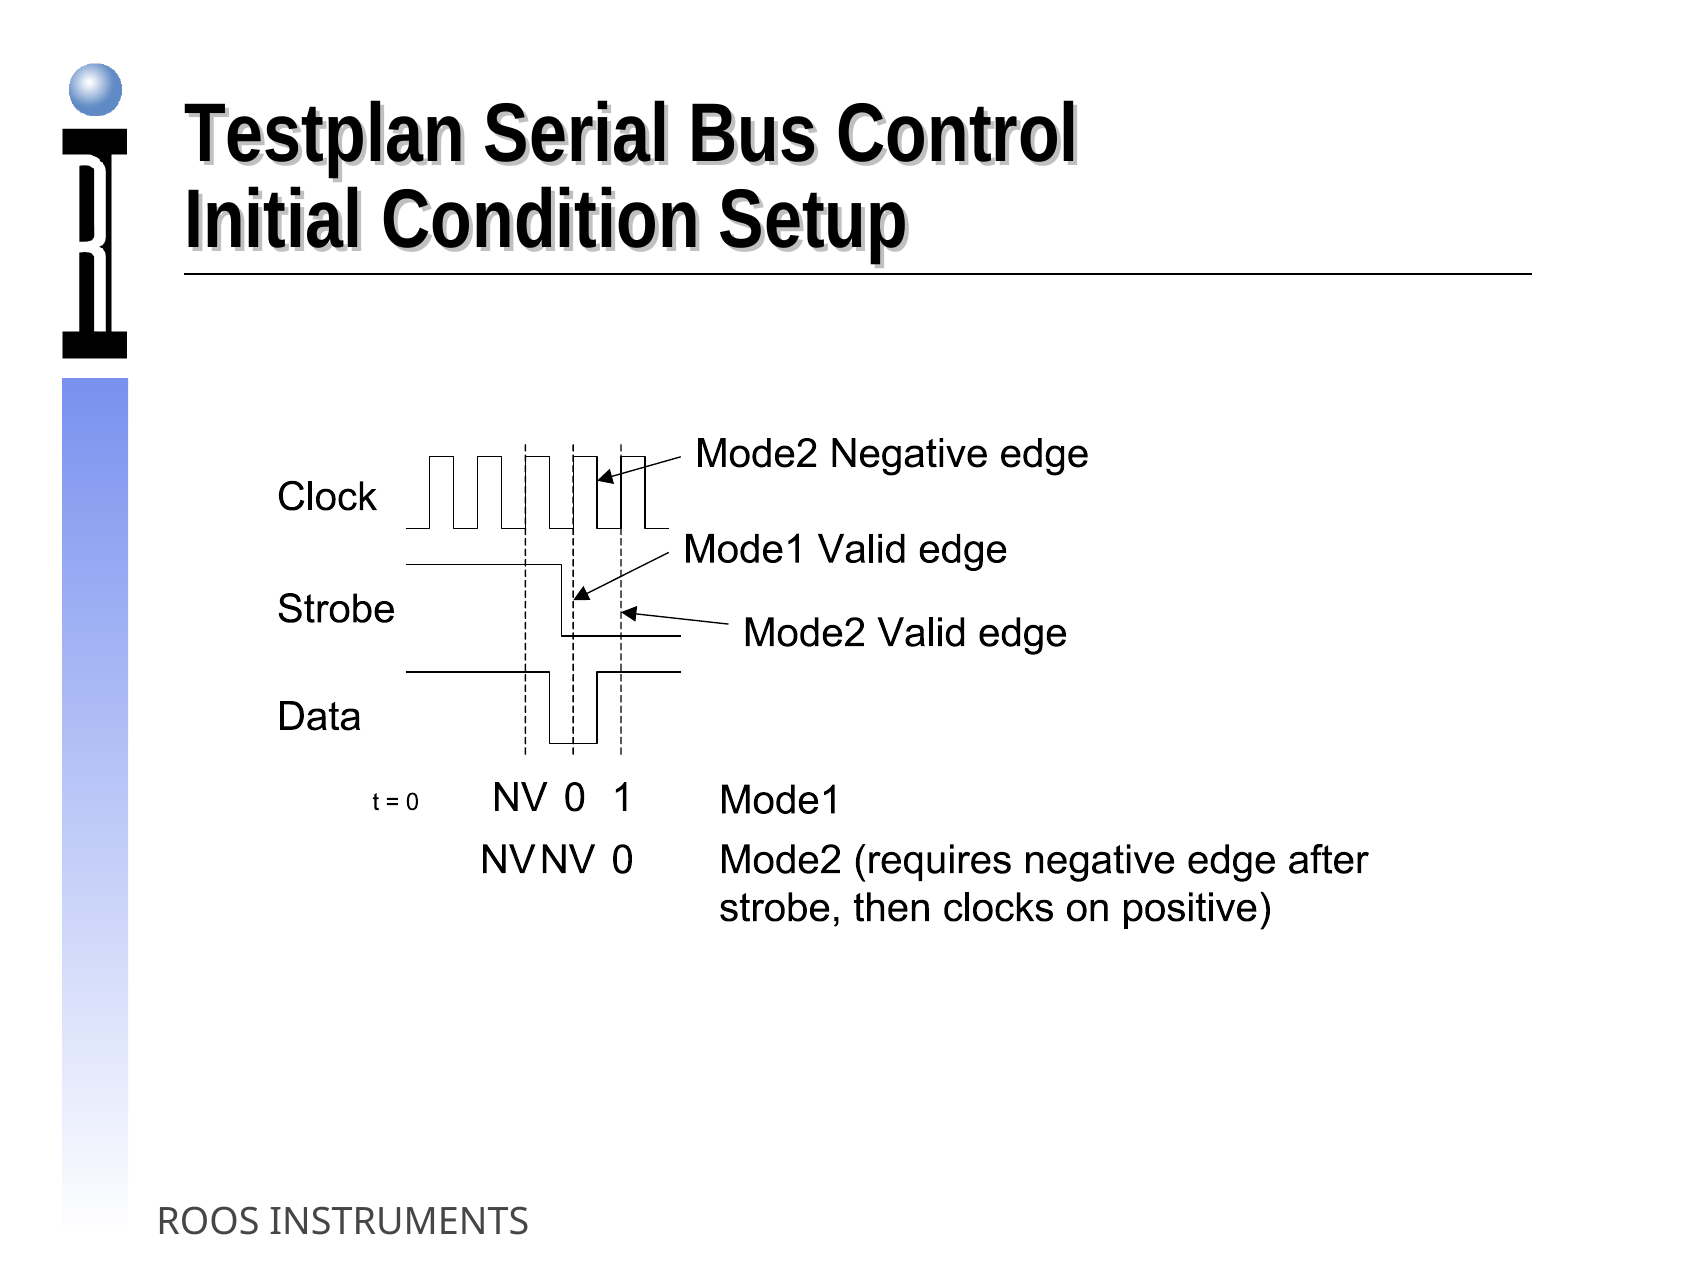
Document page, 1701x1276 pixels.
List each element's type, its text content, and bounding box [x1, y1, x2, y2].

text_box [965, 892, 969, 921]
text_box [1113, 845, 1124, 874]
text_box [722, 784, 750, 814]
text_box [822, 624, 843, 647]
text_box [372, 793, 379, 811]
text_box [329, 601, 350, 623]
text_box [919, 541, 940, 563]
text_box [869, 534, 873, 563]
text_box [597, 468, 614, 484]
text_box [1215, 900, 1236, 922]
text_box [718, 541, 738, 563]
text_box [867, 892, 885, 922]
text_box [1026, 851, 1044, 874]
text_box [1035, 899, 1053, 922]
text_box [844, 617, 864, 647]
text_box [340, 708, 361, 731]
text_box [1016, 892, 1035, 922]
text_box [752, 438, 771, 468]
text_box [824, 784, 835, 814]
text_box [1334, 851, 1354, 874]
text_box [797, 438, 817, 467]
text_box [1357, 851, 1369, 874]
text_box [753, 899, 765, 922]
text_box [942, 533, 961, 563]
text_box [946, 446, 966, 467]
text_box [698, 438, 726, 467]
text_box [800, 617, 819, 647]
text_box [938, 625, 942, 647]
text_box [995, 899, 1014, 922]
text_box [740, 533, 759, 563]
text_box [1045, 445, 1065, 476]
text_box [950, 852, 954, 874]
text_box [869, 851, 881, 874]
text_box [944, 899, 963, 922]
text_box [788, 533, 799, 563]
text_box [1092, 851, 1112, 874]
text_box [1024, 624, 1043, 655]
text_box [316, 488, 336, 511]
text_box [722, 844, 750, 874]
text_box [686, 533, 714, 563]
text_box [542, 844, 566, 874]
text_box [993, 851, 1011, 874]
text_box [1068, 445, 1088, 468]
text_box [964, 541, 983, 571]
text_box [615, 782, 627, 811]
text_box [1133, 852, 1153, 874]
text_box [1289, 851, 1309, 874]
text_box [776, 784, 795, 814]
text_box [1047, 851, 1067, 874]
text_box [945, 617, 965, 647]
text_box [338, 488, 357, 511]
text_box [939, 446, 944, 467]
text_box [278, 480, 305, 511]
text_box [317, 601, 329, 623]
text_box [817, 533, 845, 563]
text_box [483, 844, 506, 874]
text_box [853, 892, 865, 922]
text_box [359, 481, 377, 511]
text_box [860, 445, 880, 468]
text_box [1124, 899, 1143, 929]
text_box [1023, 438, 1042, 468]
text_box [720, 899, 738, 922]
text_box [307, 708, 327, 731]
text_box [1209, 900, 1213, 922]
text_box [911, 899, 929, 922]
text_box [1046, 624, 1067, 647]
text_box [986, 541, 1007, 563]
text_box [1001, 617, 1021, 647]
text_box [774, 445, 795, 468]
text_box [855, 844, 866, 882]
text_box [929, 617, 933, 646]
text_box Testplan Serial Bus Control Initial Condition Setup [184, 92, 1539, 274]
text_box [777, 624, 798, 647]
text_box [521, 782, 548, 811]
text_box [798, 851, 819, 874]
text_box [1233, 851, 1252, 882]
text_box [620, 605, 638, 622]
text_box [278, 593, 302, 623]
text_box [1237, 899, 1257, 922]
text_box [967, 445, 987, 468]
text_box [904, 445, 925, 468]
text_box [904, 851, 923, 882]
text_box [565, 782, 585, 812]
text_box [776, 844, 795, 874]
text_box [820, 844, 840, 874]
text_box [729, 445, 750, 468]
text_box [509, 844, 536, 874]
text_box [1260, 891, 1270, 930]
text_box [1069, 851, 1089, 882]
text_box [927, 852, 945, 874]
text_box [798, 792, 819, 814]
text_box [788, 892, 807, 922]
text_box [753, 792, 774, 814]
text_box [810, 899, 830, 922]
text_box [1188, 851, 1208, 874]
text_box [572, 586, 591, 609]
text_box [926, 438, 937, 468]
text_box [763, 541, 783, 563]
text_box [878, 541, 882, 563]
text_box [834, 917, 839, 927]
text_box [973, 899, 993, 922]
text_box [739, 892, 751, 922]
text_box [905, 624, 925, 647]
text_box [1255, 851, 1275, 874]
text_box [886, 533, 905, 563]
text_box [971, 851, 991, 874]
text_box [1090, 899, 1108, 922]
text_box [745, 617, 774, 647]
text_box [568, 844, 596, 874]
text_box [1310, 844, 1333, 874]
text_box [374, 601, 394, 623]
text_box [1167, 899, 1185, 922]
text_box [877, 617, 904, 647]
text_box [406, 792, 418, 811]
text_box [1067, 899, 1087, 922]
text_box [753, 851, 774, 874]
text_box [495, 782, 518, 811]
text_box [1189, 900, 1193, 922]
text_box [280, 701, 304, 730]
text_box [888, 899, 908, 922]
text_box [832, 438, 856, 467]
text_box [881, 851, 901, 874]
text_box [304, 594, 315, 623]
text_box [308, 481, 312, 510]
text_box [765, 899, 785, 922]
text_box [845, 541, 866, 563]
text_box [1001, 445, 1021, 468]
text_box [958, 851, 971, 874]
text_box [882, 445, 901, 476]
text_box [353, 593, 372, 623]
text_box [979, 624, 999, 647]
text_box [1195, 892, 1207, 922]
text_box [1126, 852, 1131, 874]
text_box [1145, 899, 1165, 922]
text_box [613, 844, 632, 874]
text_box [1210, 844, 1229, 874]
text_box [328, 701, 340, 731]
text_box [1154, 851, 1175, 874]
